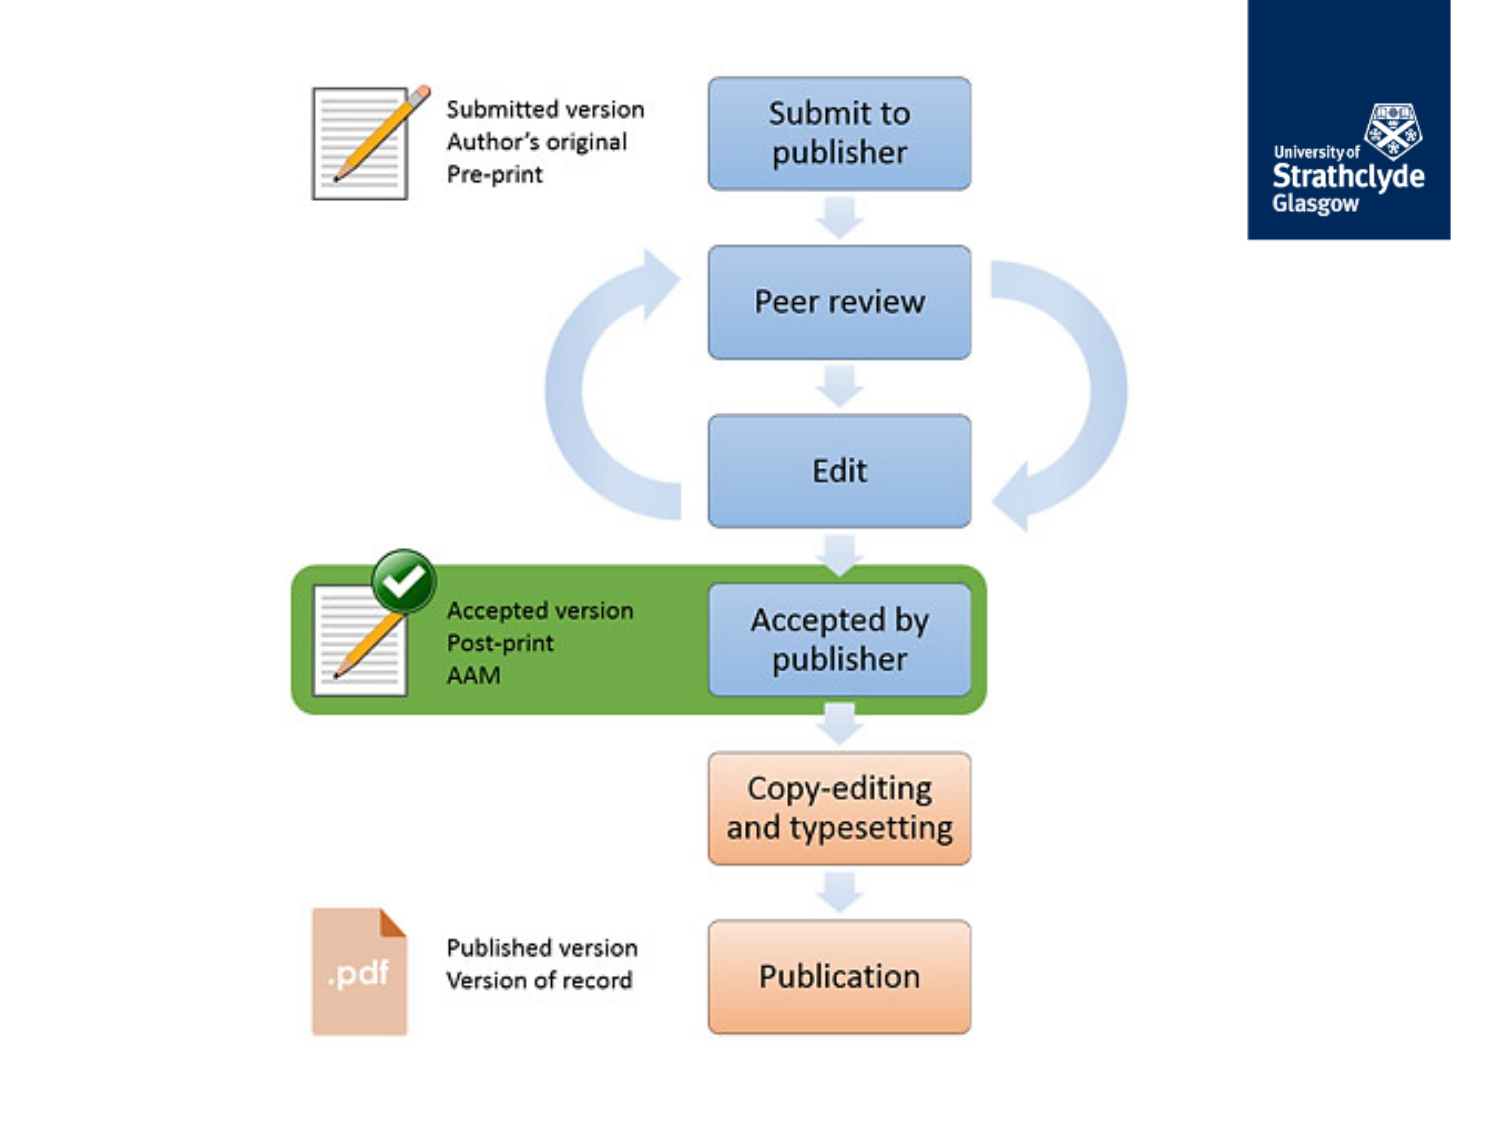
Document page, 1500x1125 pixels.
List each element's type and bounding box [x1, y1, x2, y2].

picture [265, 48, 1152, 1066]
